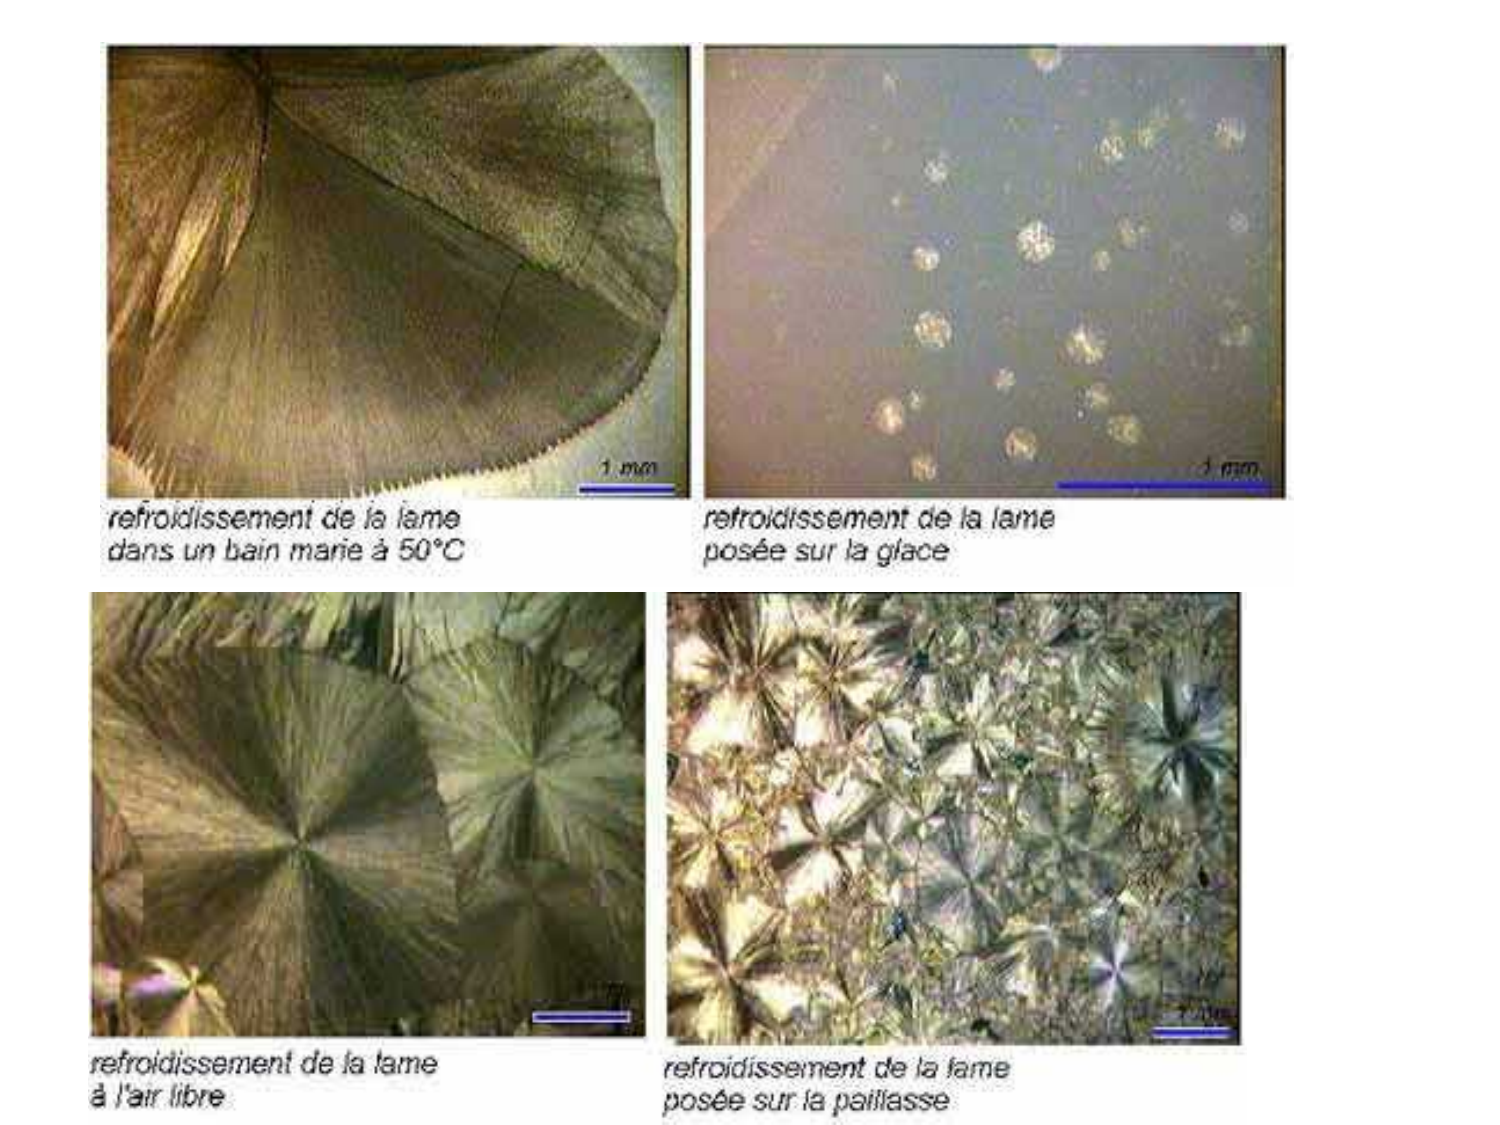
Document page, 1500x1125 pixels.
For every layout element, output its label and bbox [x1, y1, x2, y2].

picture [88, 592, 1247, 1125]
picture [100, 42, 1294, 587]
